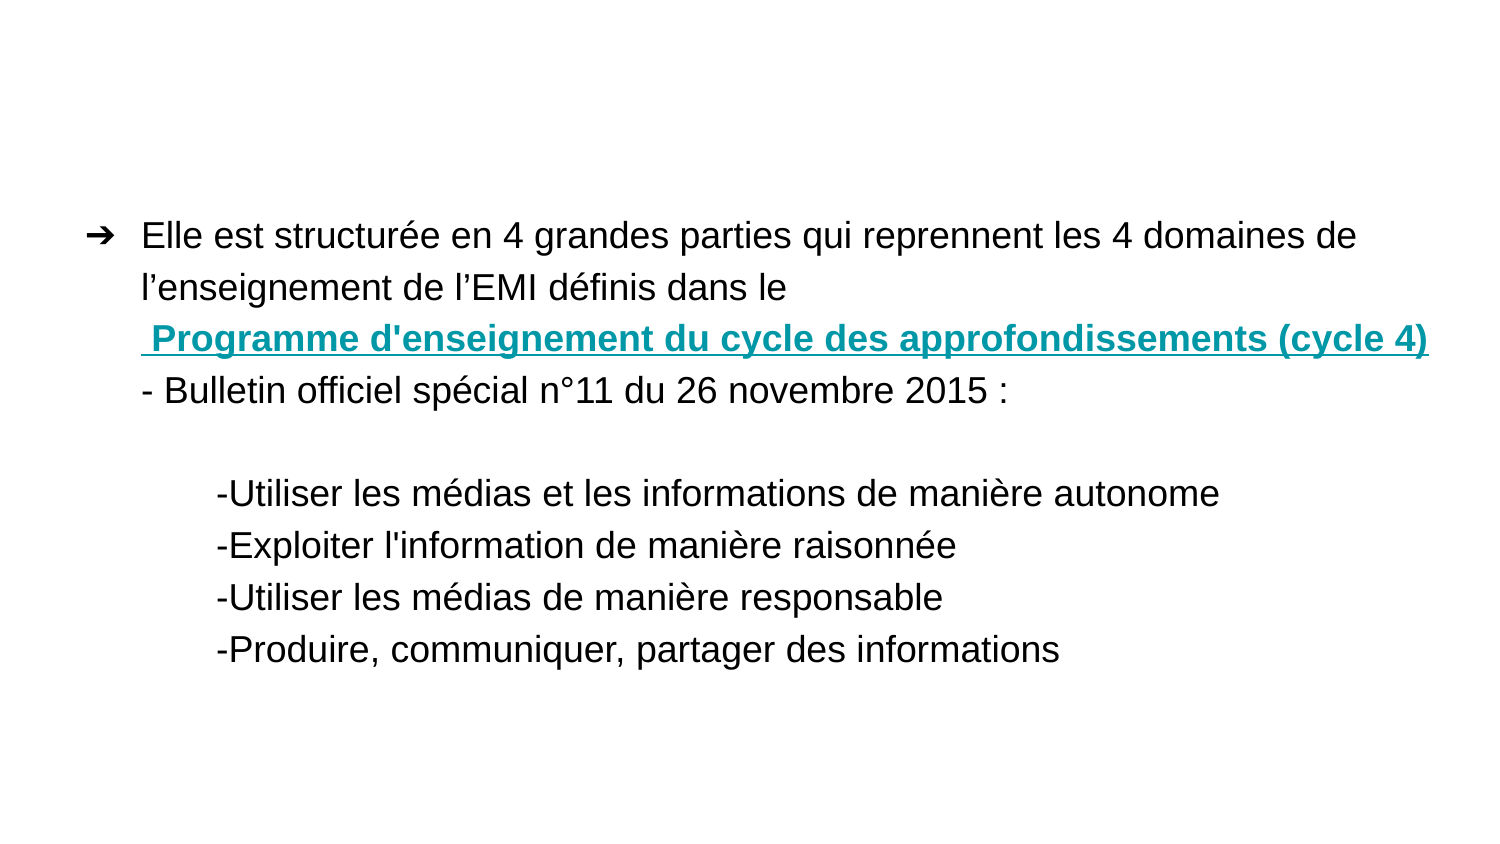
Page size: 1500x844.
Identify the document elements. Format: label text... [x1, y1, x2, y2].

list Elle est structurée en 4 grandes parties qui reprennent les 4 domaines de l’enseignement de l’EMI définis dans le Programme d'enseignement du cycle des approfondissements (cycle 4) - Bulletin officiel spécial n°11 du 26 novembre 2015 : -Utiliser les médias et les informations de manière autonome -Exploiter l'information de manière raisonnée -Utiliser les médias de manière responsable -Produire, communiquer, partager des informations [51, 189, 1449, 750]
